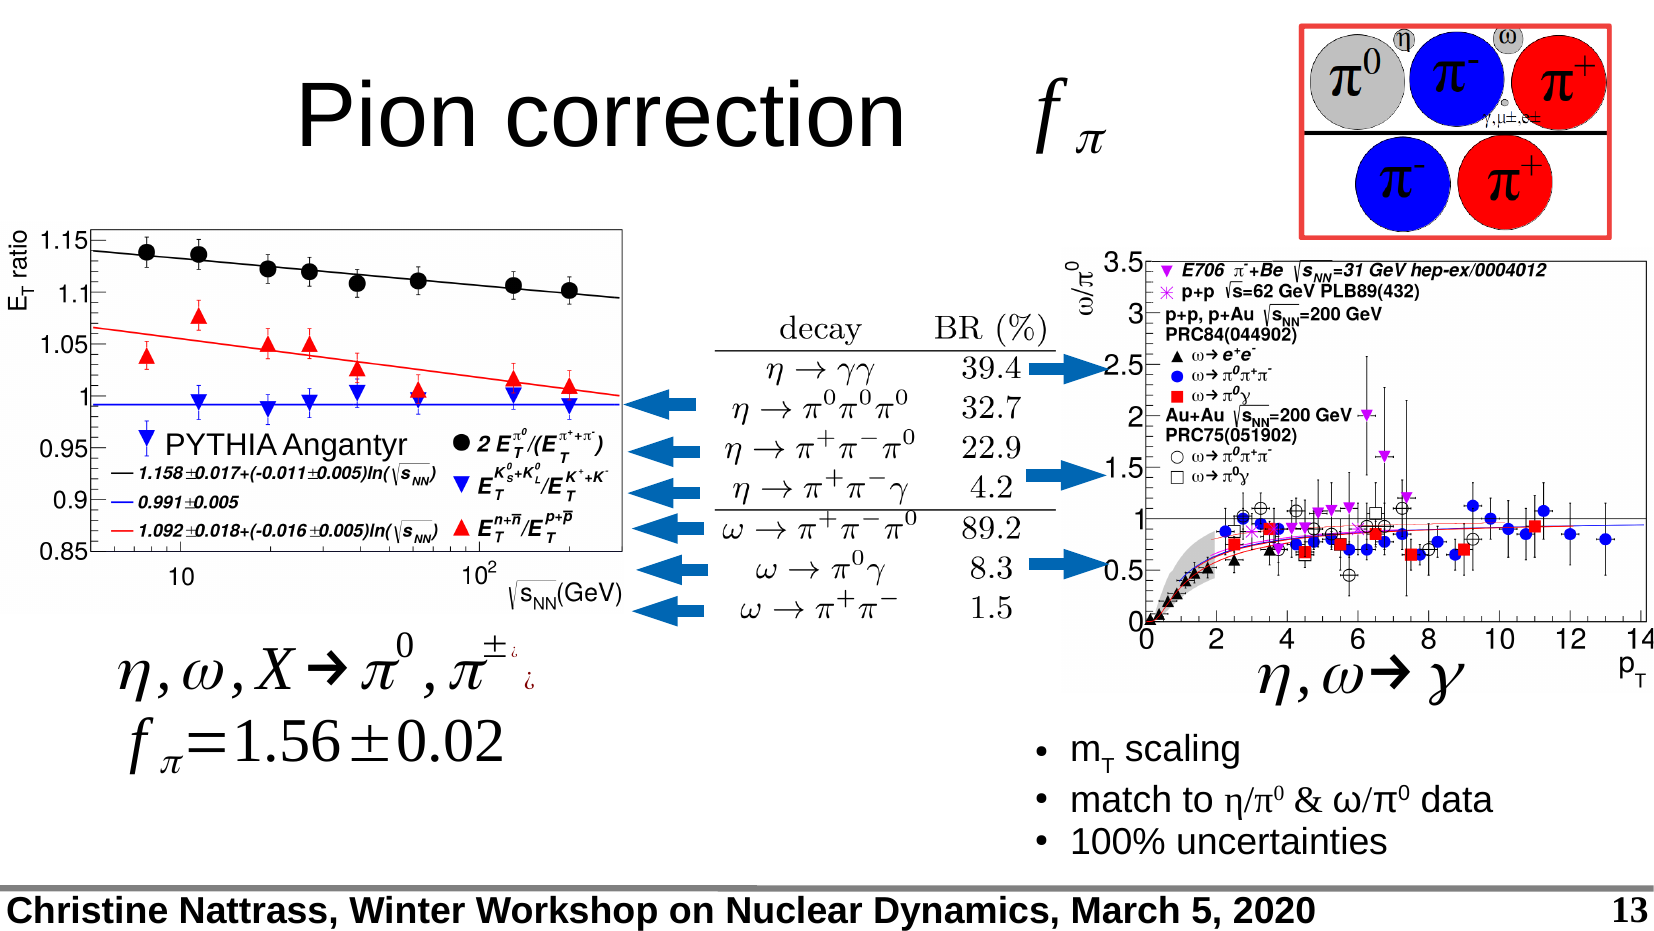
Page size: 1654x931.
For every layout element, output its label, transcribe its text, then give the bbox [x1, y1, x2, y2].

picture [0, 221, 624, 614]
chart [1244, 637, 1467, 709]
chart [1025, 62, 1109, 157]
picture [1298, 14, 1612, 241]
picture [1061, 247, 1654, 693]
chart [105, 625, 542, 776]
title Pion correction [200, 37, 1004, 193]
text_box mT scaling match to η/π0 & ω/π0 data 100% uncertainties [1020, 720, 1650, 870]
text_box PYTHIA Angantyr [150, 420, 556, 477]
picture [714, 313, 1056, 619]
